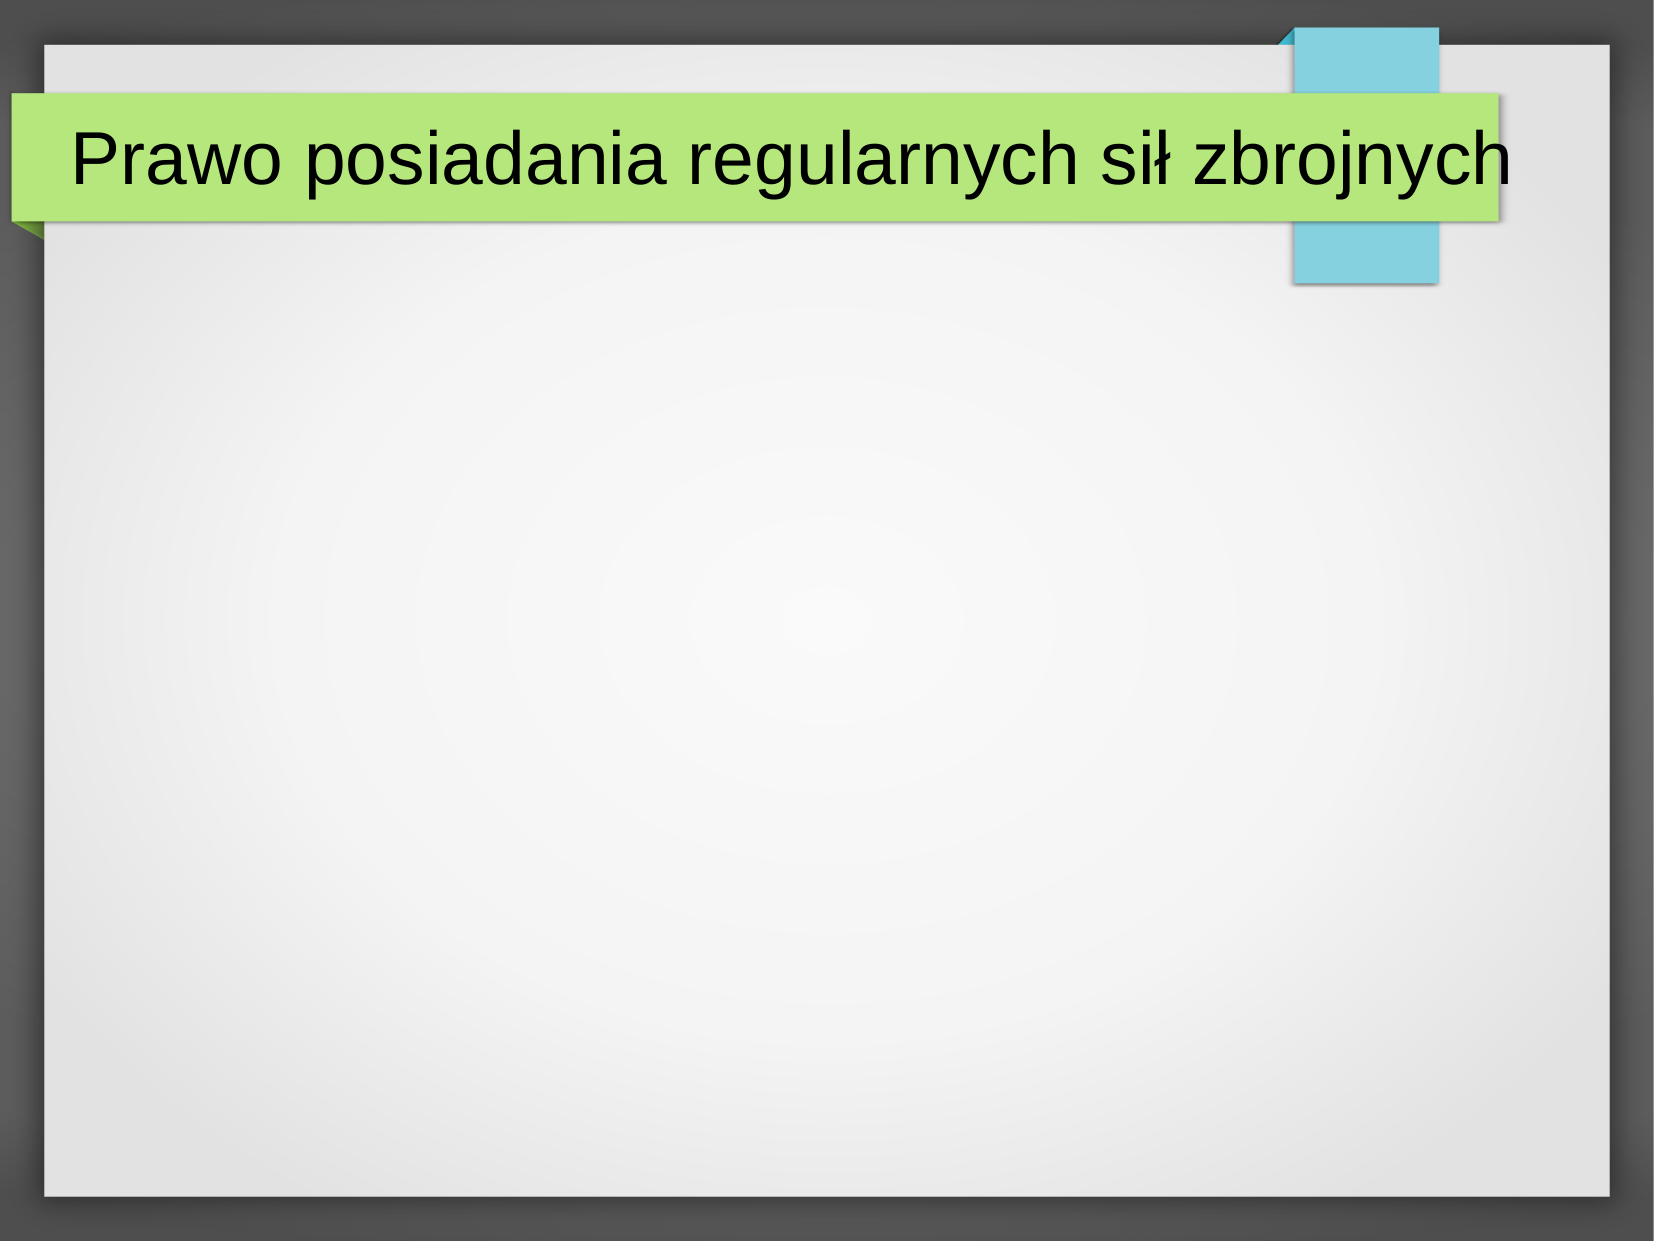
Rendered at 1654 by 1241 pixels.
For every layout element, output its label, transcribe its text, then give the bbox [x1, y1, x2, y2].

title Prawo posiadania regularnych sił zbrojnych [70, 55, 1560, 261]
picture [0, 0, 1654, 1241]
